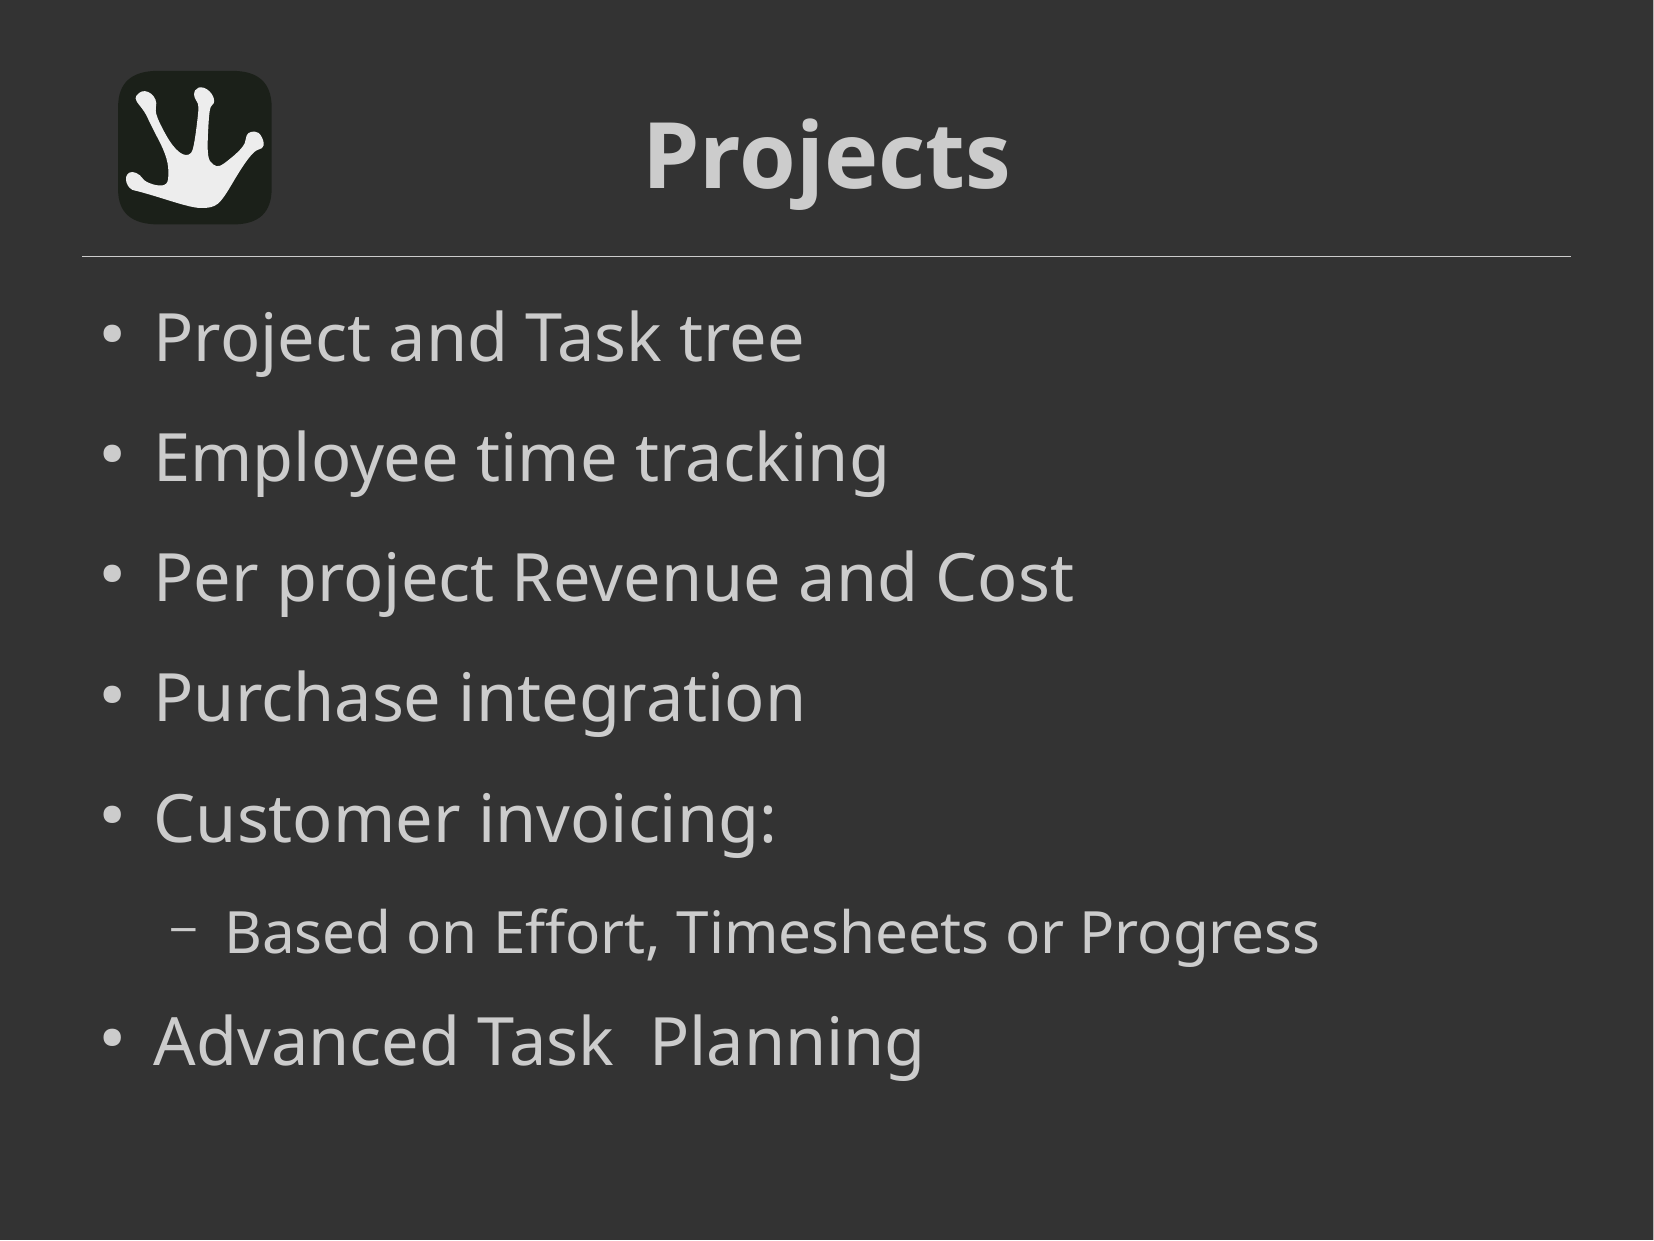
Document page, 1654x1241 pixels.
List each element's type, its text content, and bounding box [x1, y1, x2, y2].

picture [118, 70, 272, 225]
title Projects [82, 49, 1571, 257]
list Project and Task tree Employee time tracking Per project Revenue and Cost Purchase integration Customer invoicing: Based on Effort, Timesheets or Progress Advanced Task Planning [82, 290, 1571, 1111]
